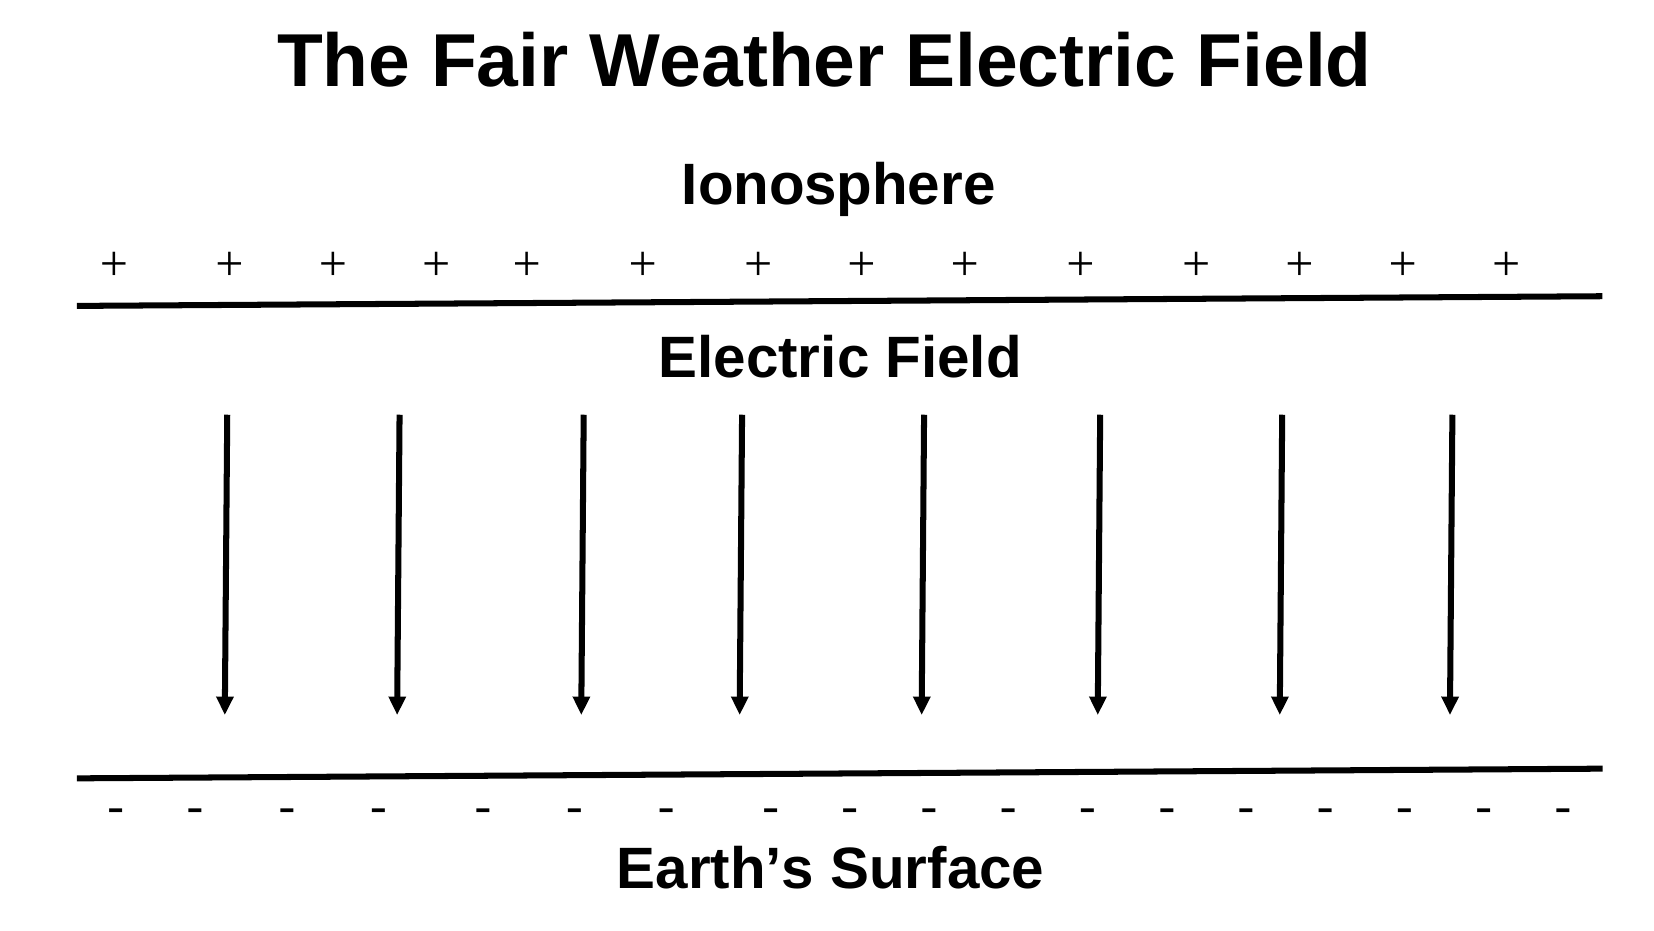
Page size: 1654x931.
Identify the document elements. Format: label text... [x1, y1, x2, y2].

text_box + + + + + + + + + + + + + + [85, 223, 1627, 299]
text_box Earth’s Surface [268, 841, 1394, 908]
text_box Ionosphere [276, 138, 1402, 223]
title The Fair Weather Electric Field [0, 5, 1654, 107]
text_box Electric Field [279, 311, 1402, 398]
text_box - - - - - - - - - - - - - - - - - - [92, 764, 1613, 841]
